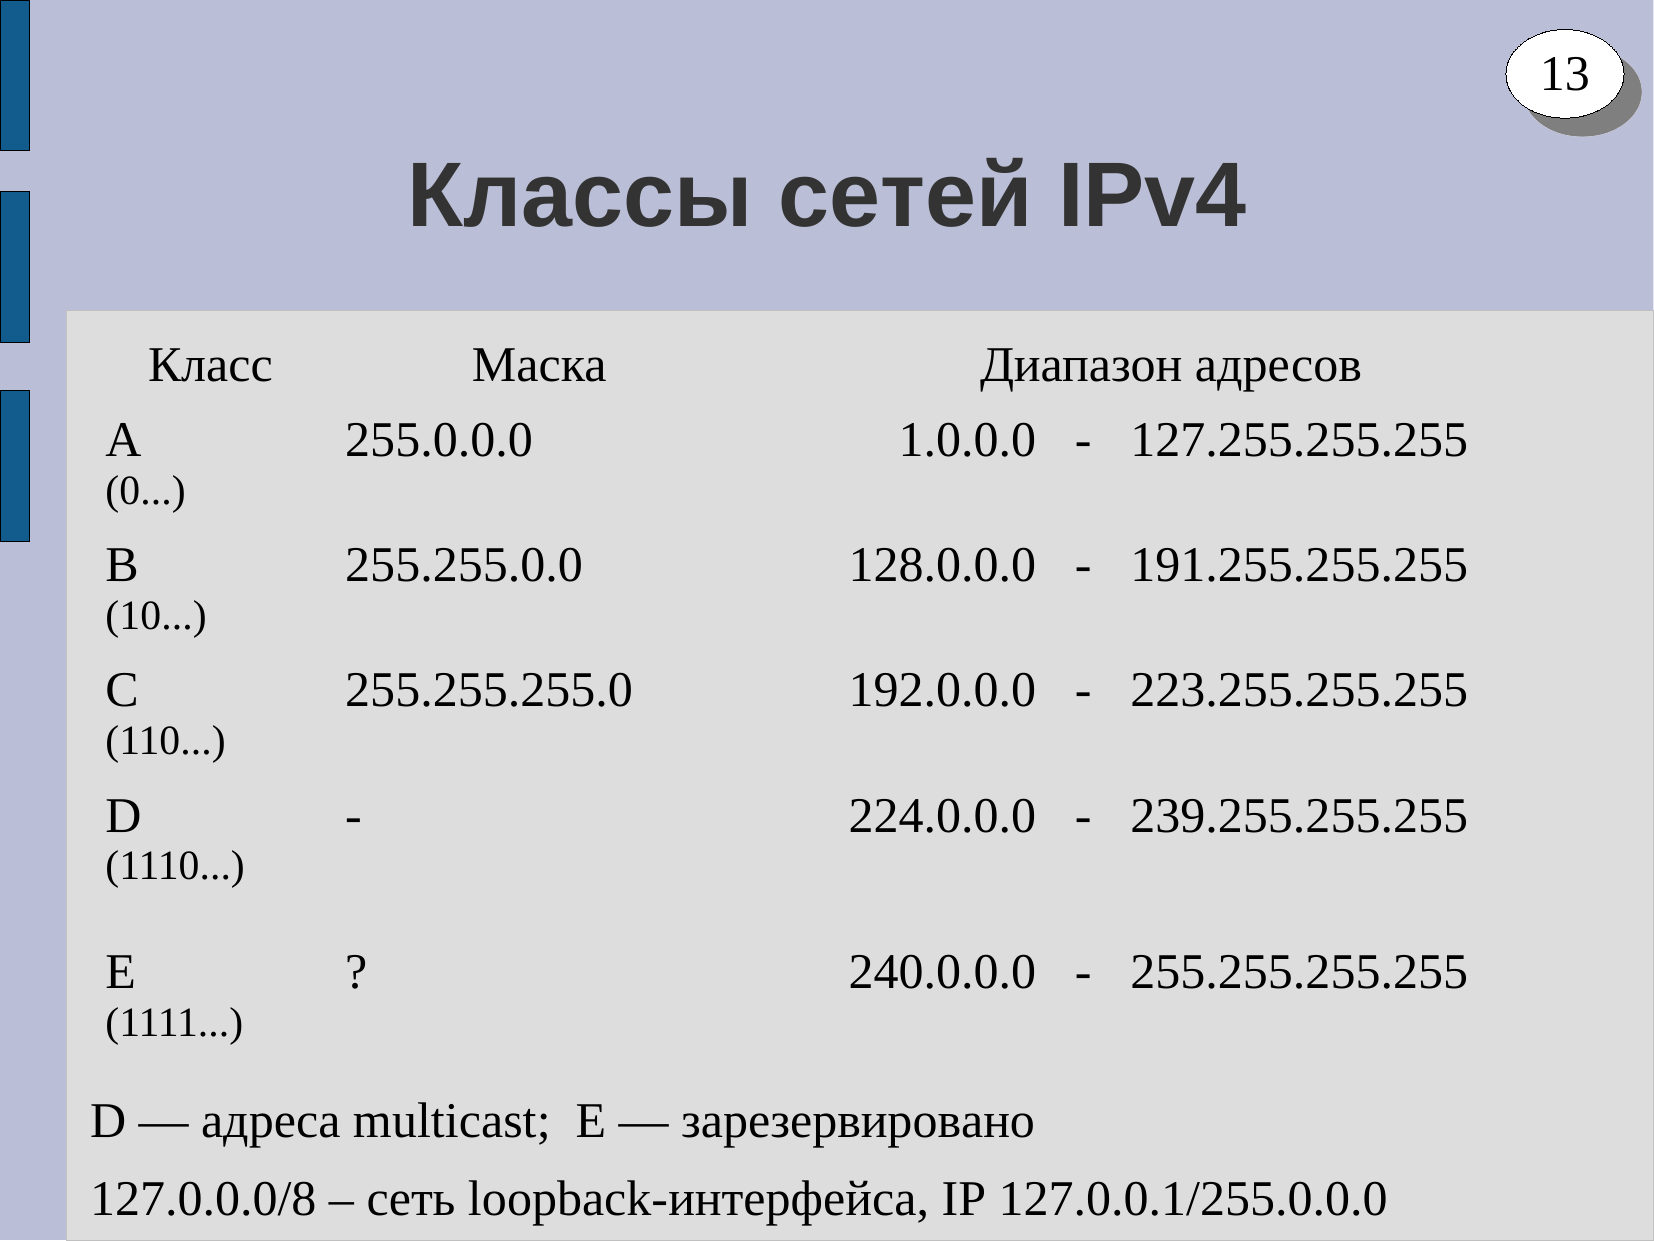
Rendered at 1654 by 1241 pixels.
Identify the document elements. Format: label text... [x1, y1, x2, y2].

table_cell 255.255.255.255 [1116, 936, 1594, 1093]
table_cell 240.0.0.0 [748, 936, 1051, 1092]
table_cell 255.255.0.0 [331, 529, 748, 655]
table_cell - [1051, 529, 1116, 655]
table_cell ? [331, 936, 748, 1092]
table_header Маска [331, 329, 748, 404]
table_cell C (110...) [91, 655, 331, 780]
text_box 13 [1505, 29, 1625, 119]
table_cell 192.0.0.0 [748, 655, 1051, 780]
table_cell 128.0.0.0 [748, 529, 1051, 655]
text_box D — адреса multicast; E — зарезервировано 127.0.0.0/8 – сеть loopback-интерфейса, IP 127.0.0.1/255.0.0.0 [89, 1092, 1388, 1233]
table_cell 239.255.255.255 [1116, 780, 1594, 936]
table_cell - [1051, 655, 1116, 780]
table_cell 1.0.0.0 [748, 404, 1051, 529]
table_cell 224.0.0.0 [748, 780, 1051, 936]
table_cell 127.255.255.255 [1116, 404, 1594, 529]
table_cell B (10...) [91, 529, 331, 655]
table_cell 255.255.255.0 [331, 655, 748, 780]
table_header Класс [91, 329, 331, 404]
title Классы сетей IPv4 [121, 91, 1534, 299]
table_cell - [1051, 780, 1116, 936]
table_cell E (1111...) [91, 936, 331, 1092]
table_header Диапазон адресов [748, 329, 1594, 404]
table_cell 223.255.255.255 [1116, 655, 1594, 780]
table_cell 255.0.0.0 [331, 404, 748, 529]
table_cell A (0...) [91, 404, 331, 529]
table_cell - [1051, 936, 1116, 1092]
table_cell - [1051, 404, 1116, 529]
table_cell - [331, 780, 748, 936]
table_cell D (1110...) [91, 780, 331, 936]
table_cell 191.255.255.255 [1116, 529, 1594, 655]
